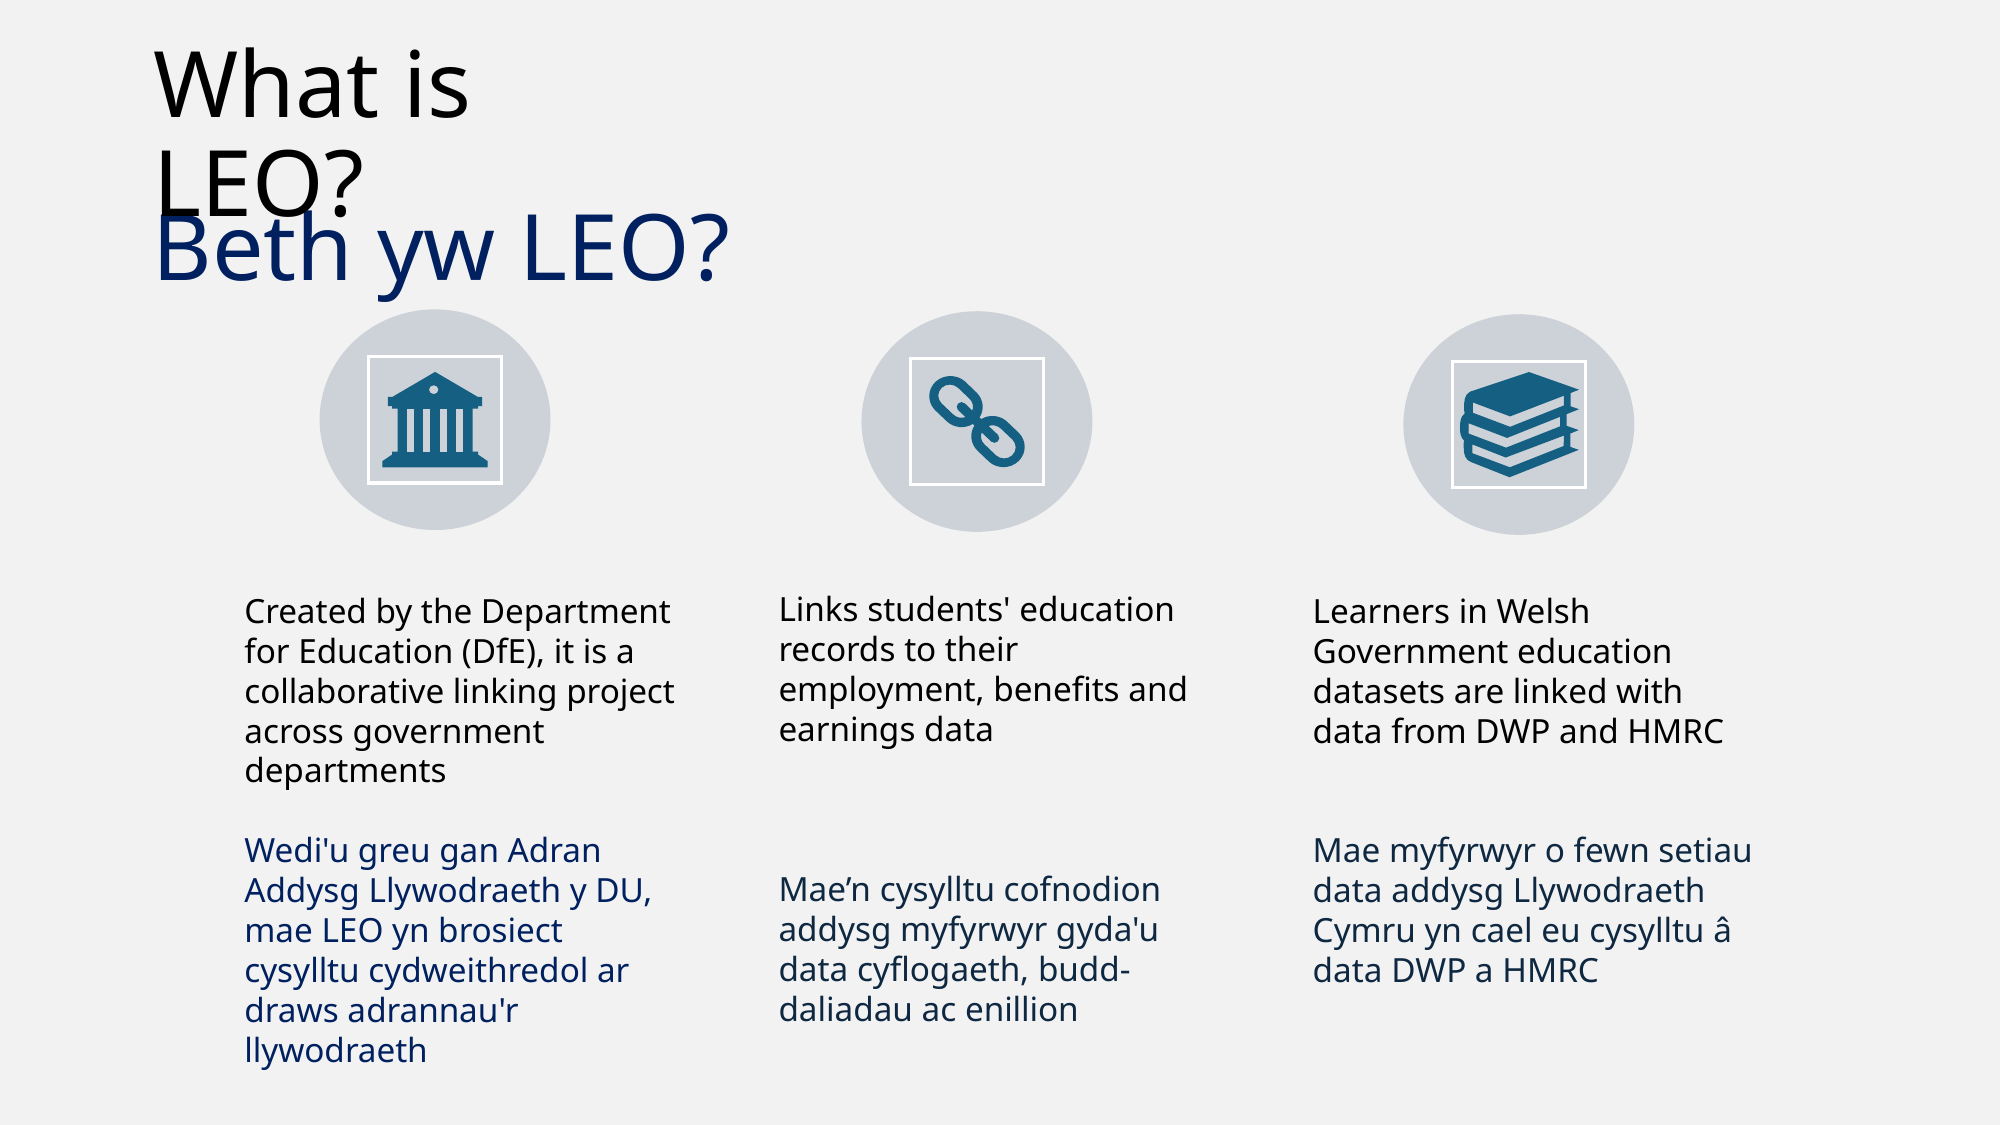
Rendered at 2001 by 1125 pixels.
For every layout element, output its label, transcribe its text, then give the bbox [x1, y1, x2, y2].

title What is LEO? [138, 28, 672, 246]
text_box Learners in Welsh Government education datasets are linked with data from DWP and HMRC Mae myfyrwyr o fewn setiau data addysg Llywodraeth Cymru yn cael eu cysylltu â data DWP a HMRC [1312, 590, 1756, 1010]
text_box [1403, 314, 1635, 535]
text_box Beth yw LEO? [137, 141, 994, 360]
text_box Created by the Department for Education (DfE), it is a collaborative linking project across government departments Wedi'u greu gan Adran Addysg Llywodraeth y DU, mae LEO yn brosiect cysylltu cydweithredol ar draws adrannau'r llywodraeth [244, 590, 688, 1066]
text_box [319, 360, 551, 531]
text_box [861, 312, 1093, 532]
text_box Links students' education records to their employment, benefits and earnings data Mae’n cysylltu cofnodion addysg myfyrwyr gyda'u data cyflogaeth, budd-daliadau ac enillion [778, 588, 1222, 1010]
